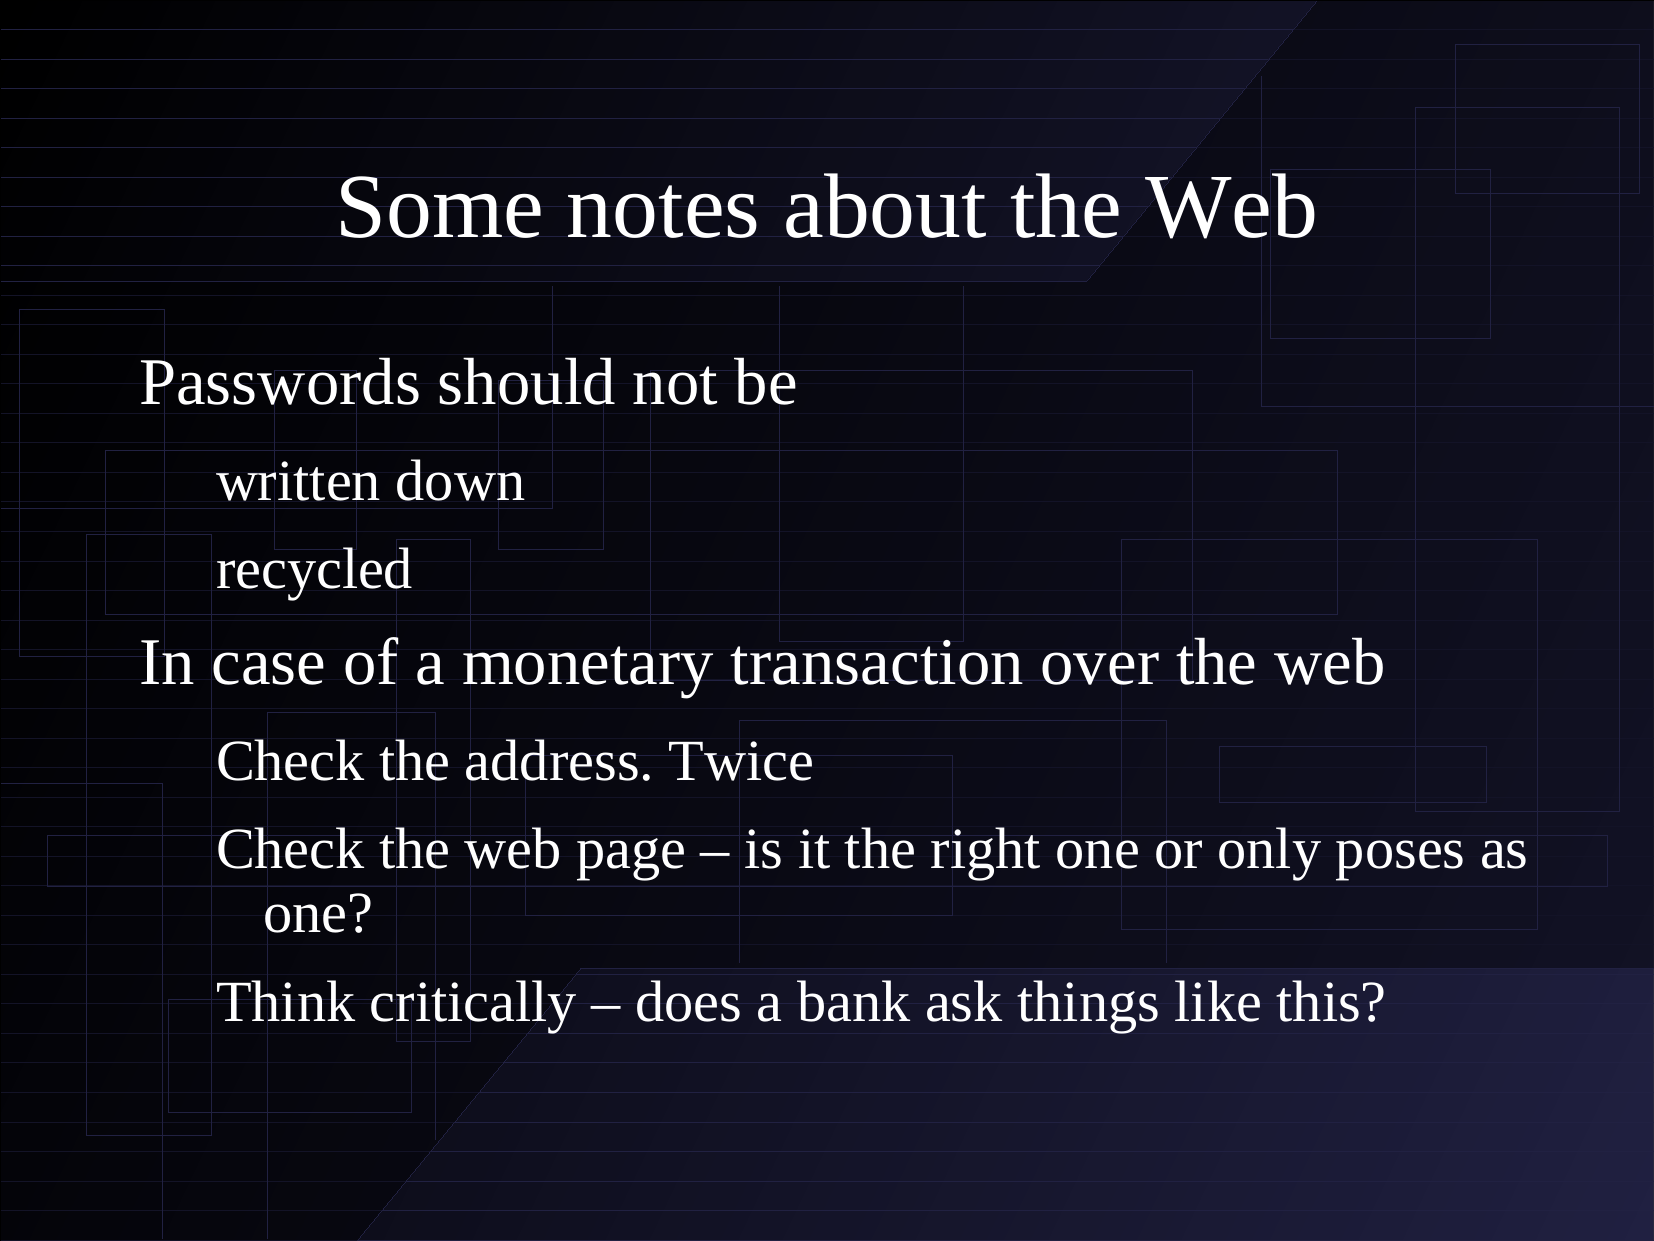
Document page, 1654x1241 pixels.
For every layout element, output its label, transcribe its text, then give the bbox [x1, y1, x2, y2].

title Some notes about the Web [121, 102, 1534, 311]
list Passwords should not be written down recycled In case of a monetary transaction over the web Check the address. Twice Check the web page – is it the right one or only poses as one? Think critically – does a bank ask things like this? [121, 344, 1534, 1127]
